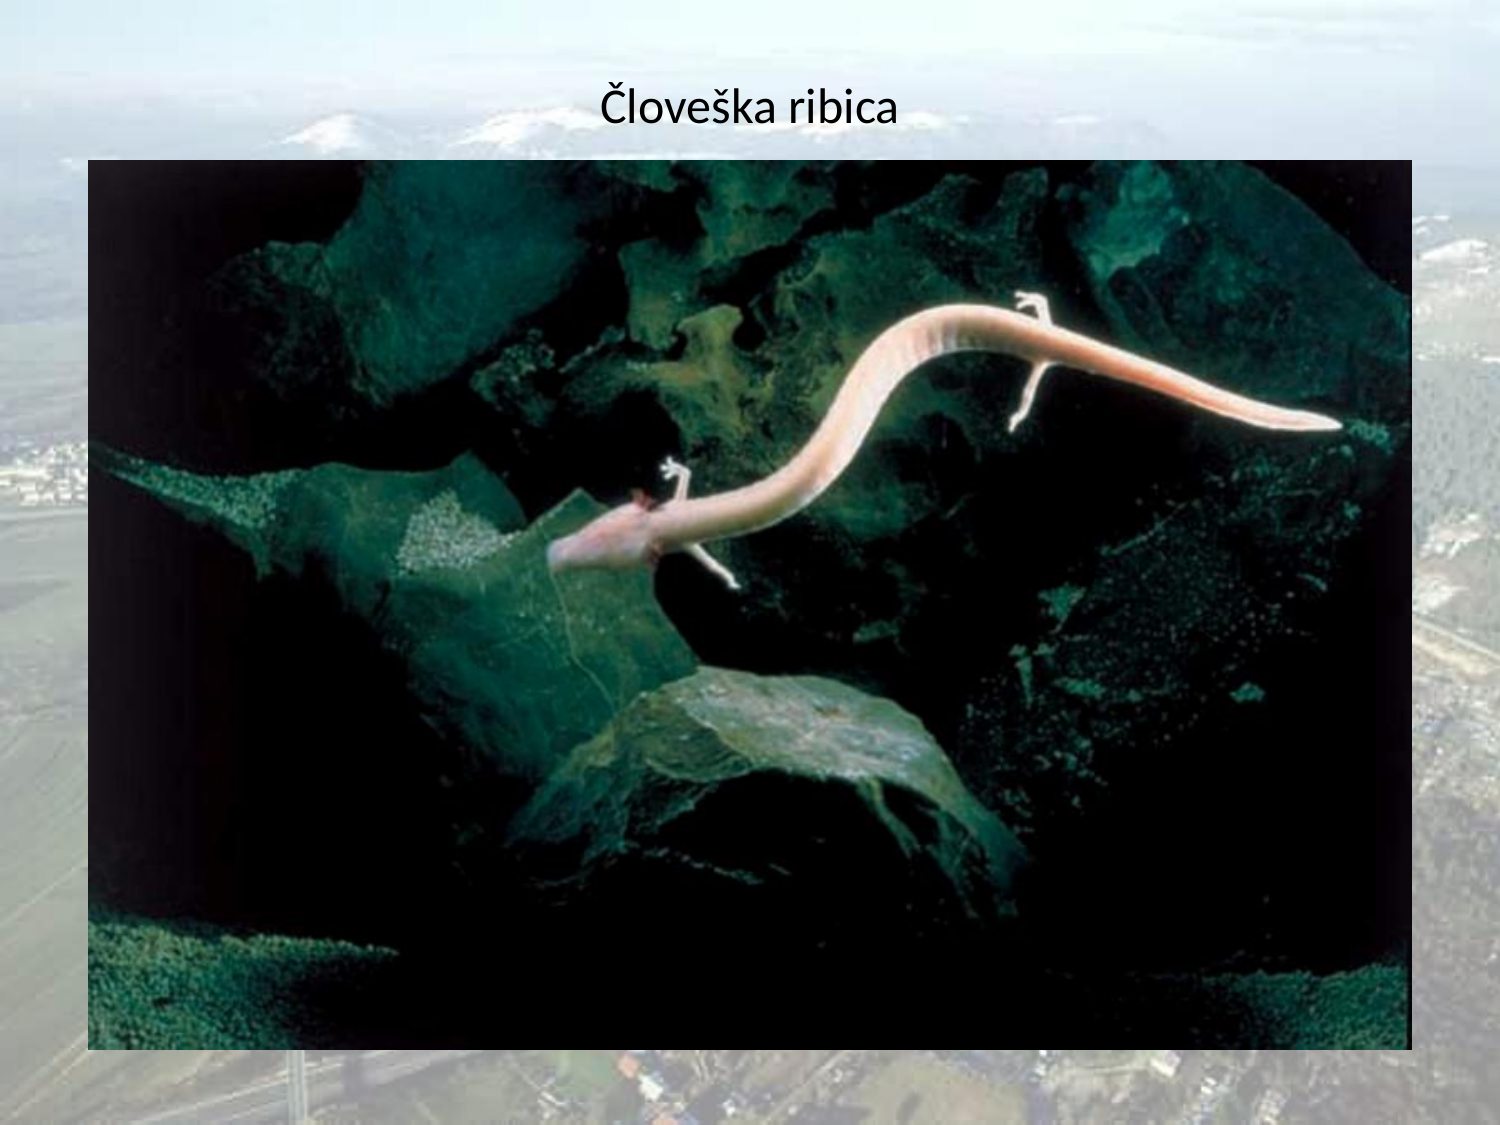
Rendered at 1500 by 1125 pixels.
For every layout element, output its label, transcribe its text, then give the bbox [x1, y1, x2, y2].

picture [0, 0, 1500, 1125]
text_box Človeška ribica [88, 66, 1412, 142]
